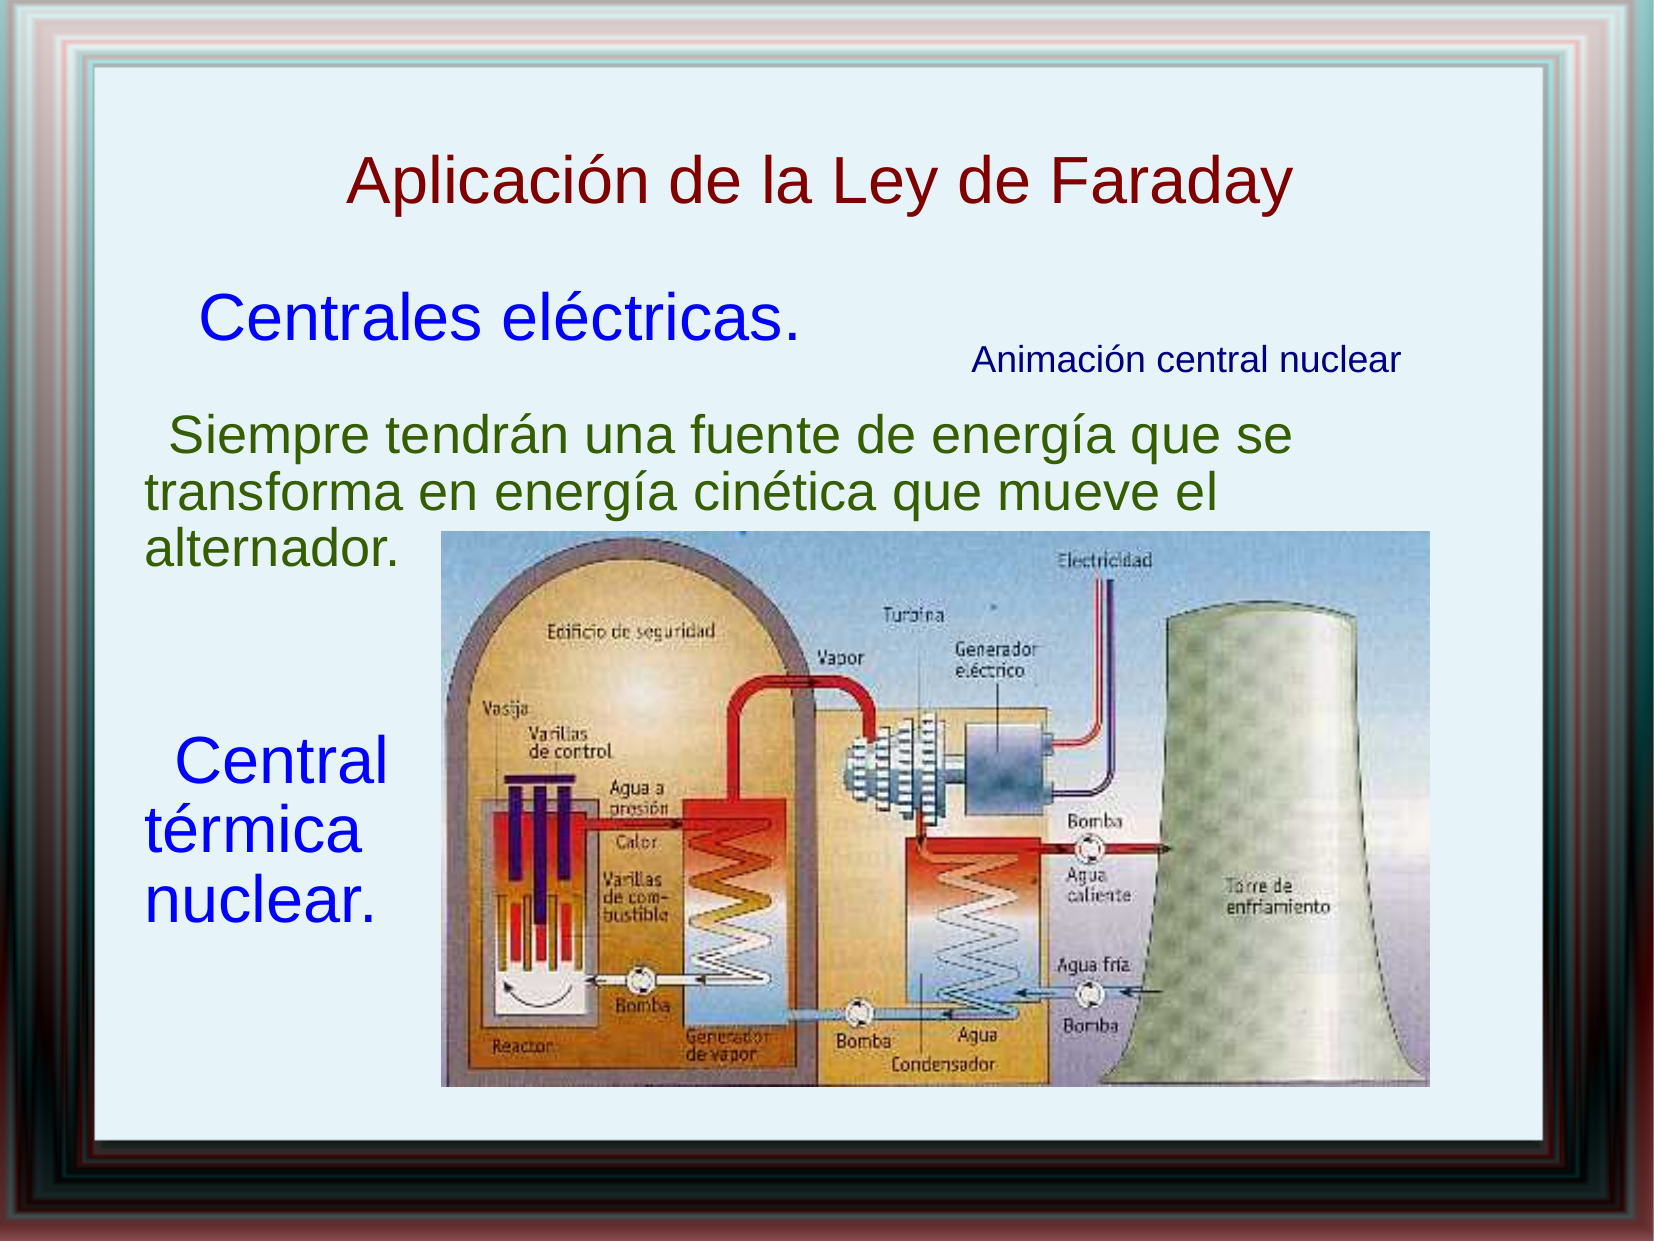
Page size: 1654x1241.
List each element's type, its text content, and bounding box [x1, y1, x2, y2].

text_box Central térmica nuclear. [129, 720, 441, 950]
text_box Aplicación de la Ley de Faraday [271, 141, 1371, 217]
picture [0, 0, 1654, 1241]
text_box Centrales eléctricas. [153, 277, 1288, 368]
text_box Animación central nuclear [956, 330, 1488, 402]
text_box Siempre tendrán una fuente de energía que se transforma en energía cinética que mueve el alternador. [129, 401, 1453, 590]
